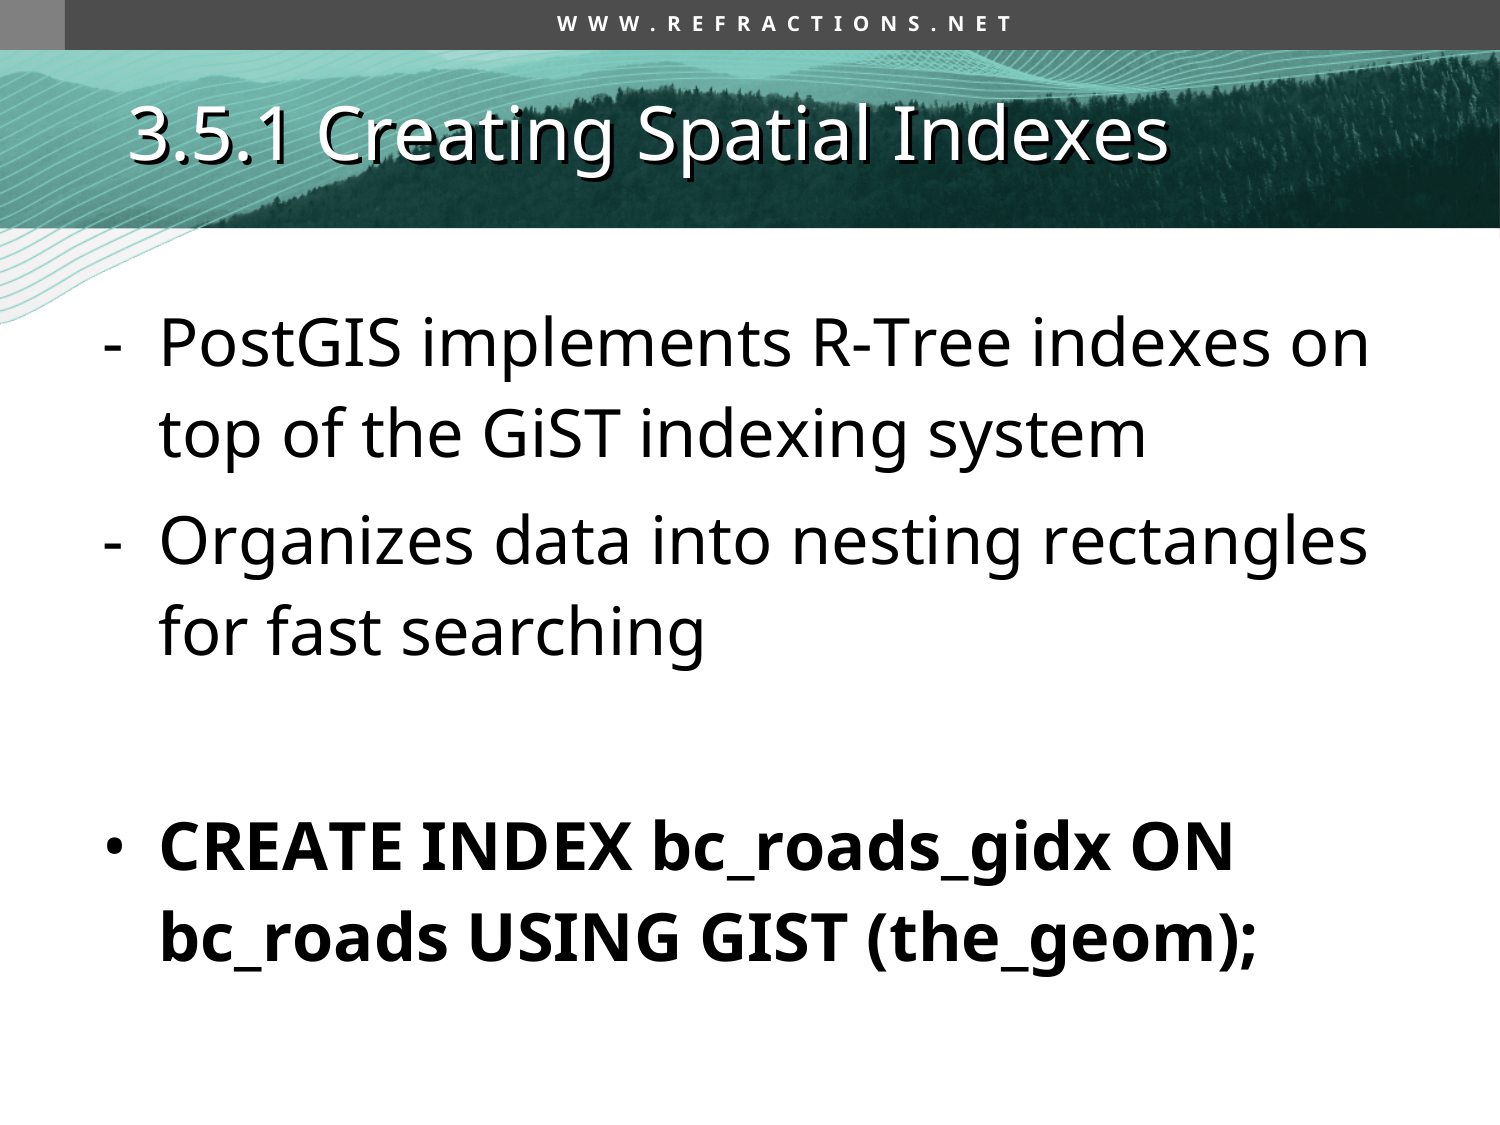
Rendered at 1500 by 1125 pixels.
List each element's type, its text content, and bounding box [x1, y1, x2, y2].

list PostGIS implements R-Tree indexes on top of the GiST indexing system Organizes data into nesting rectangles for fast searching CREATE INDEX bc_roads_gidx ON bc_roads USING GIST (the_geom); [87, 287, 1426, 1088]
title 3.5.1 Creating Spatial Indexes [112, 49, 1388, 213]
picture [0, 50, 1500, 325]
